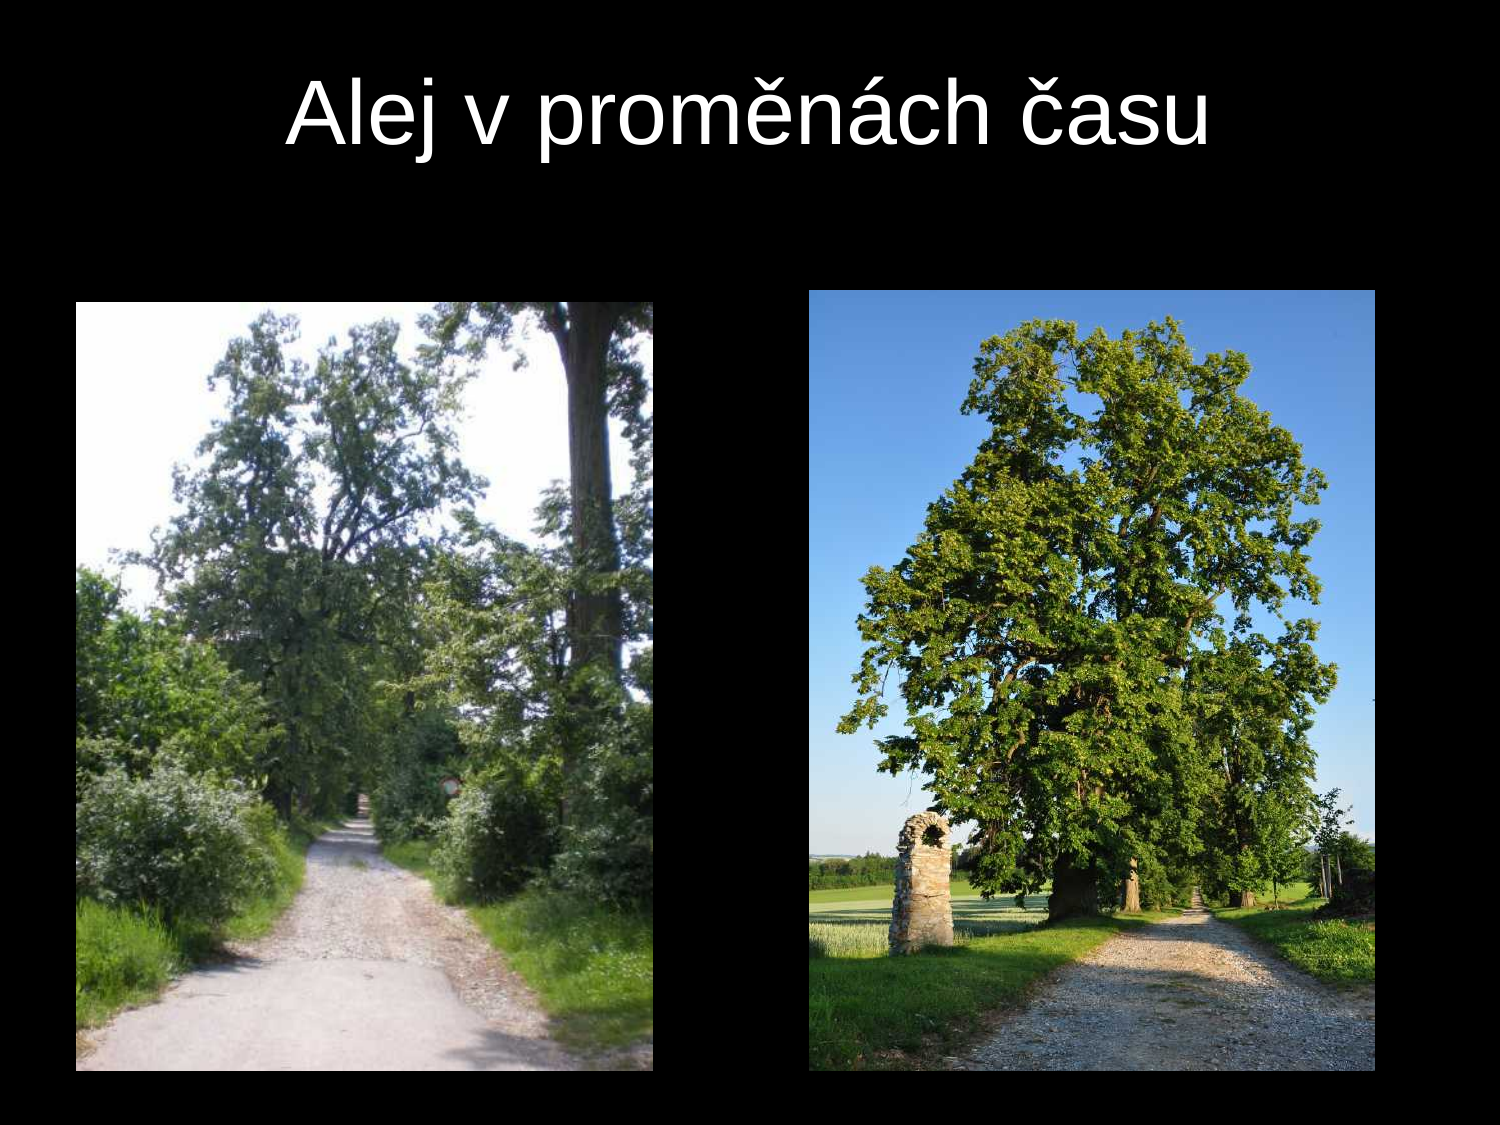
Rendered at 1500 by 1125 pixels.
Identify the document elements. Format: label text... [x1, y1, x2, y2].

picture [76, 302, 653, 1071]
title Alej v proměnách času [75, 45, 1425, 233]
picture [809, 290, 1375, 1071]
